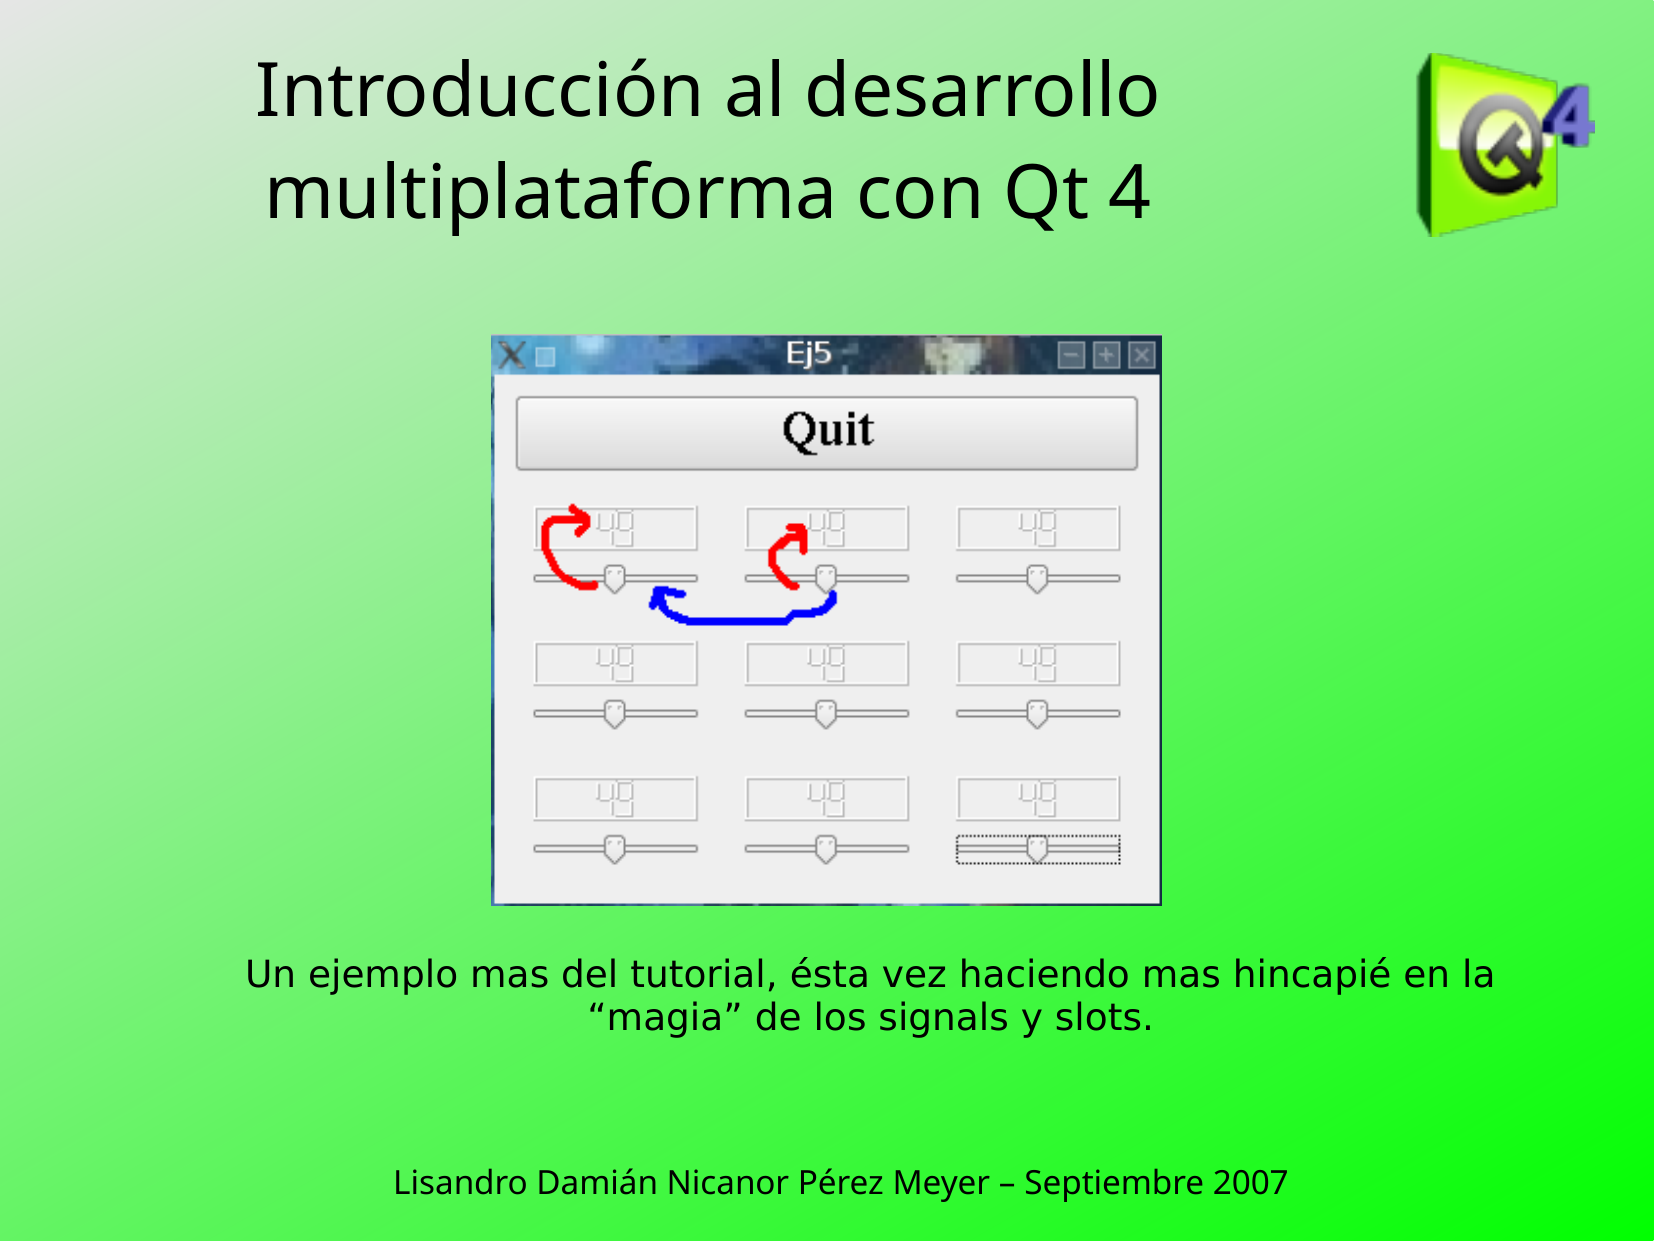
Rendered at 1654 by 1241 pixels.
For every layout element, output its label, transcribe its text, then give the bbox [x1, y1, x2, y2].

text_box Lisandro Damián Nicanor Pérez Meyer – Septiembre 2007 [88, 1151, 1595, 1213]
text_box Un ejemplo mas del tutorial, ésta vez haciendo mas hincapié en la “magia” de los signals y slots. [177, 944, 1565, 1047]
picture [491, 334, 1162, 906]
picture [1412, 53, 1595, 237]
title Introducción al desarrollo multiplataforma con Qt 4 [147, 11, 1270, 266]
